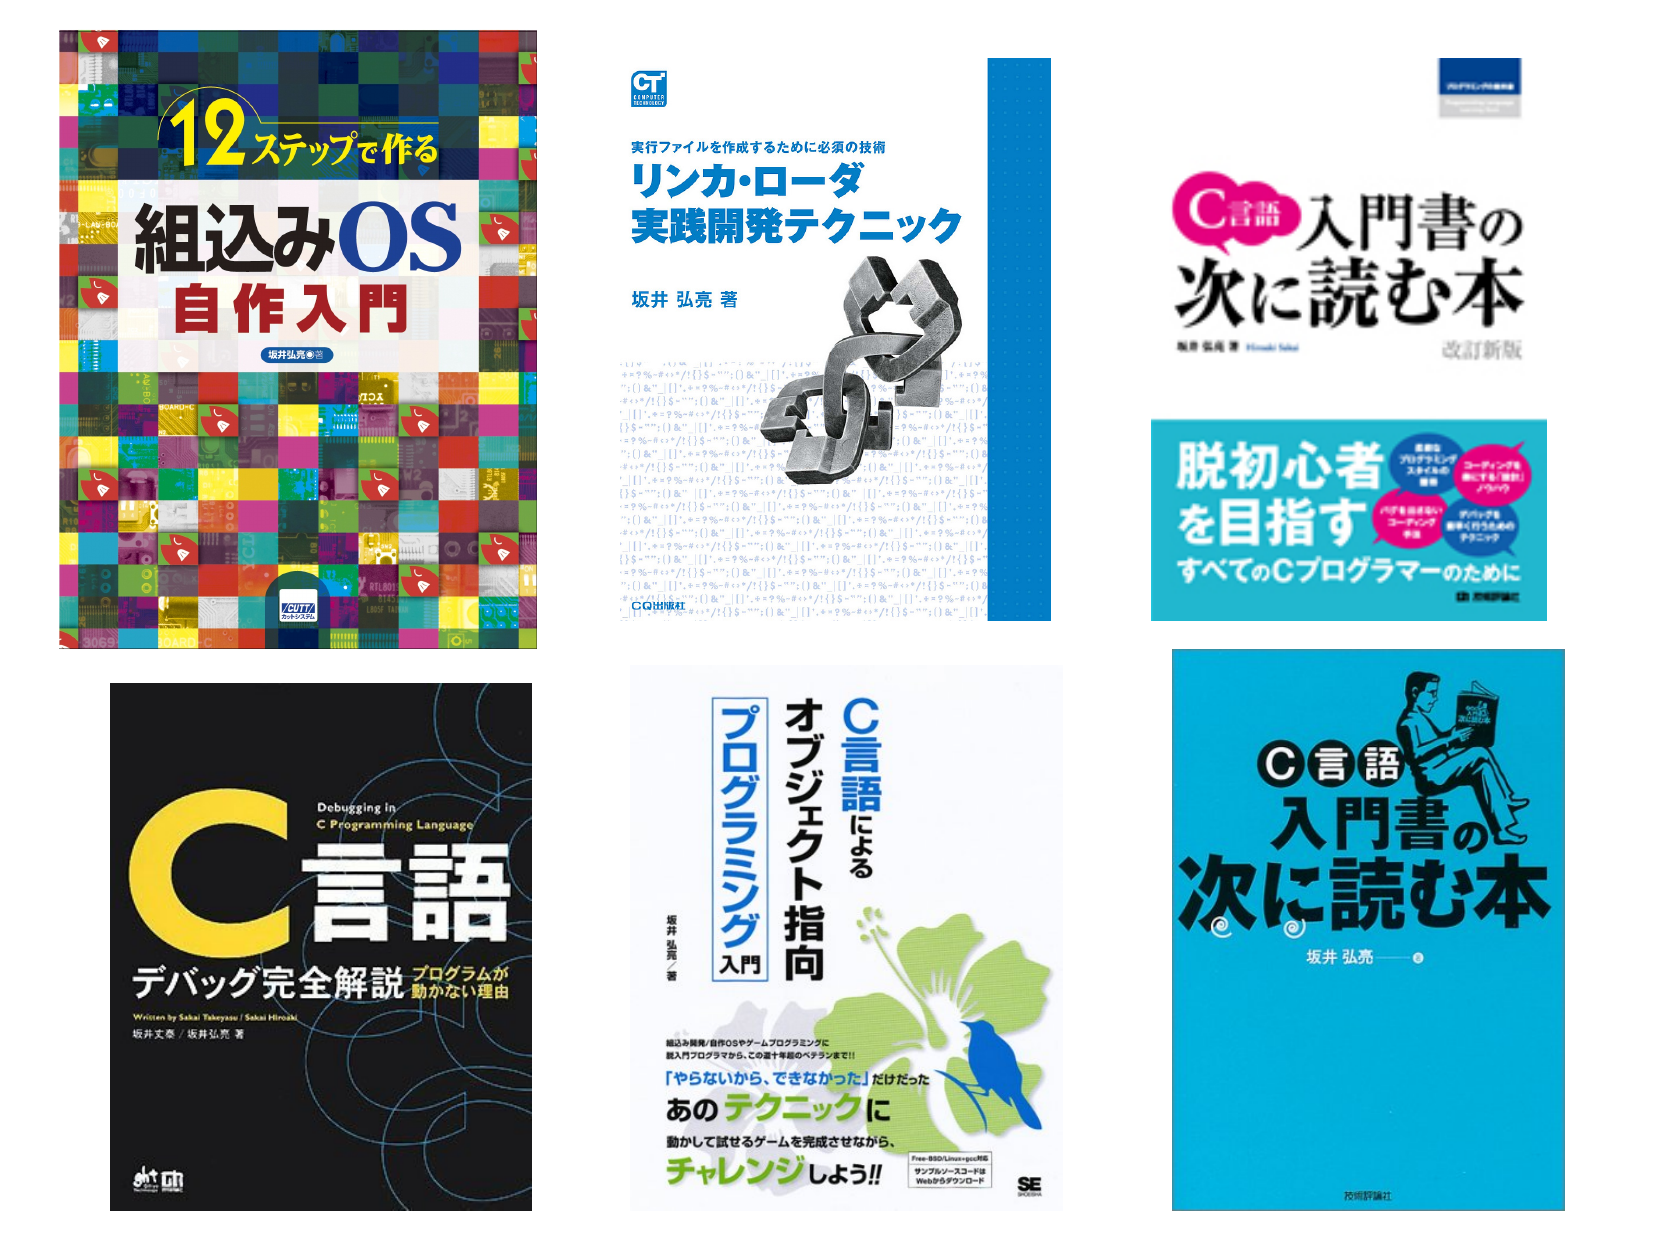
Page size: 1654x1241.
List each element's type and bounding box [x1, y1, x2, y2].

picture [110, 683, 532, 1211]
picture [1151, 58, 1547, 621]
picture [59, 29, 537, 650]
picture [526, 381, 537, 401]
picture [1172, 649, 1565, 1211]
picture [620, 58, 1051, 621]
picture [630, 665, 1063, 1211]
